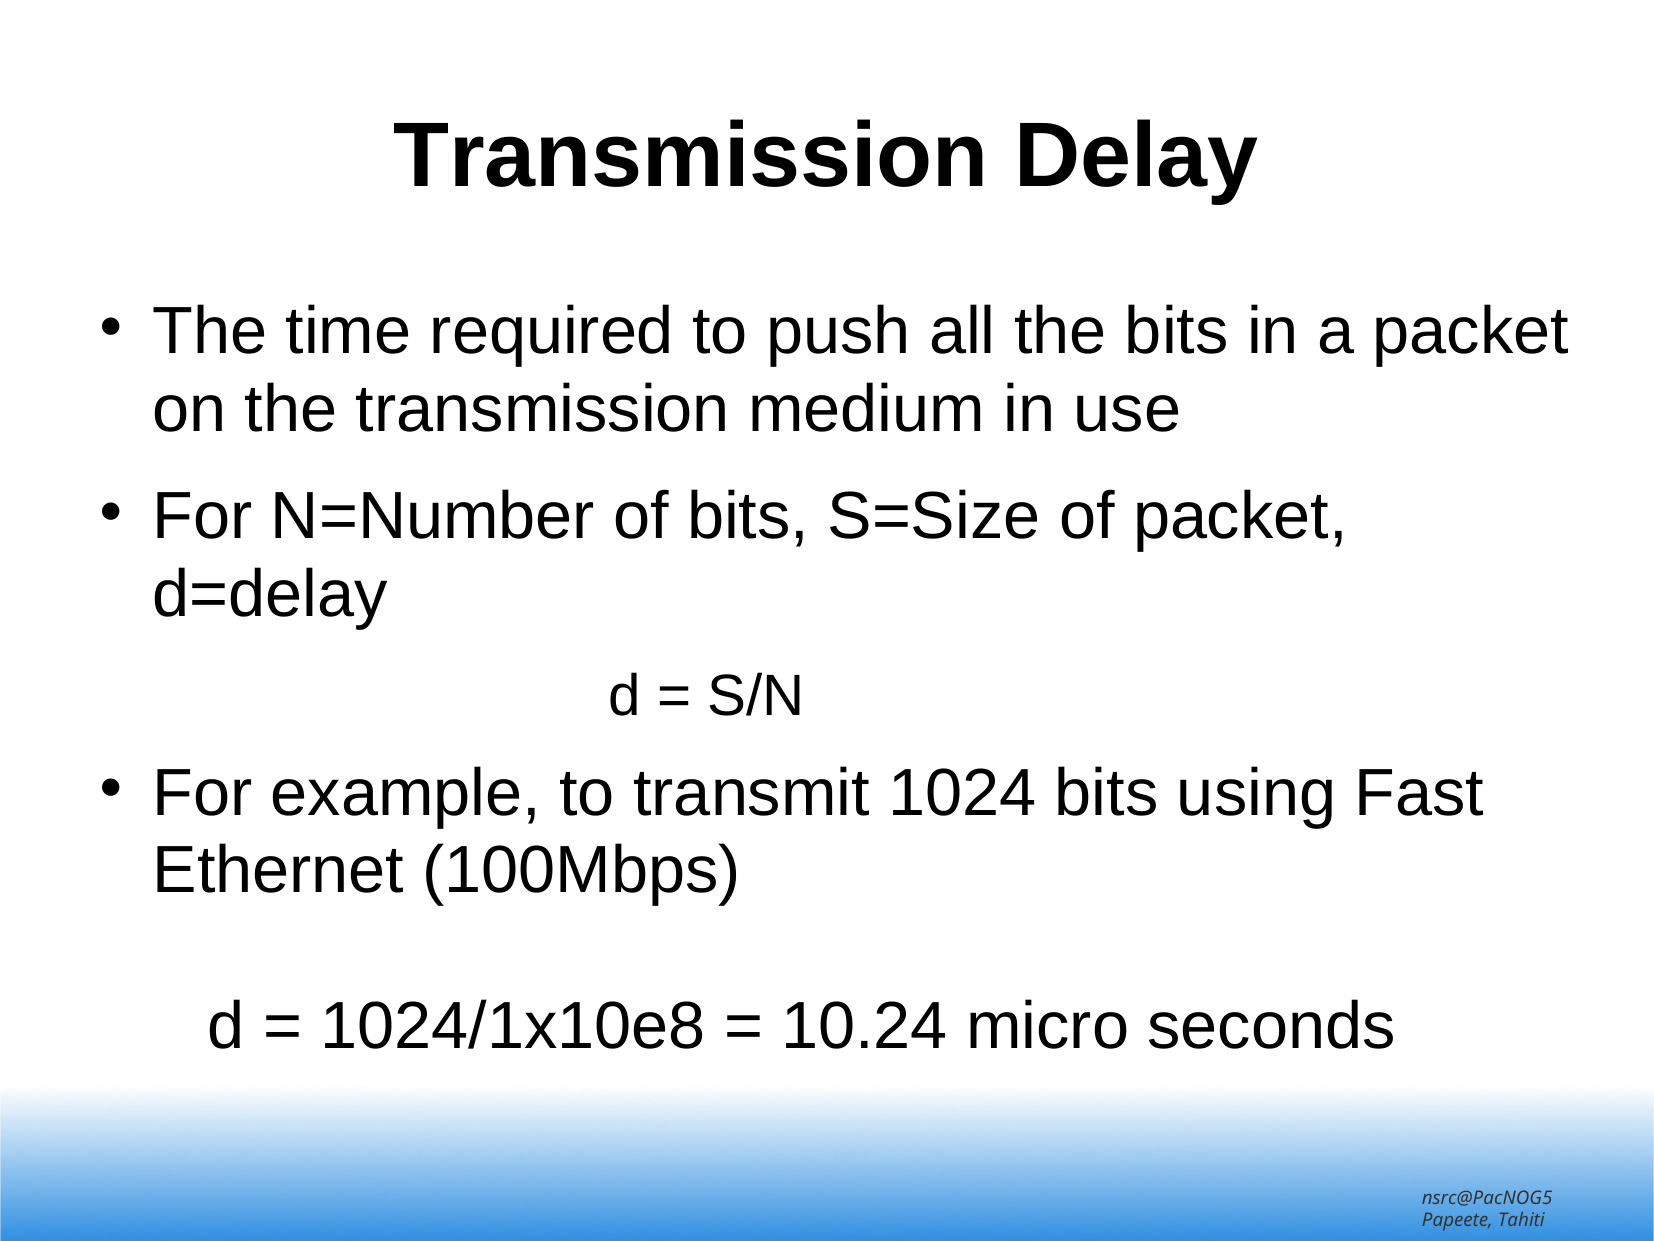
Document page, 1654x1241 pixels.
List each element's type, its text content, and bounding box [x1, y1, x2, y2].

list The time required to push all the bits in a packet on the transmission medium in use For N=Number of bits, S=Size of packet, d=delay d = S/N For example, to transmit 1024 bits using Fast Ethernet (100Mbps) d = 1024/1x10e8 = 10.24 micro seconds [82, 290, 1571, 1214]
picture [0, 1083, 1654, 1241]
title Transmission Delay [82, 49, 1571, 257]
